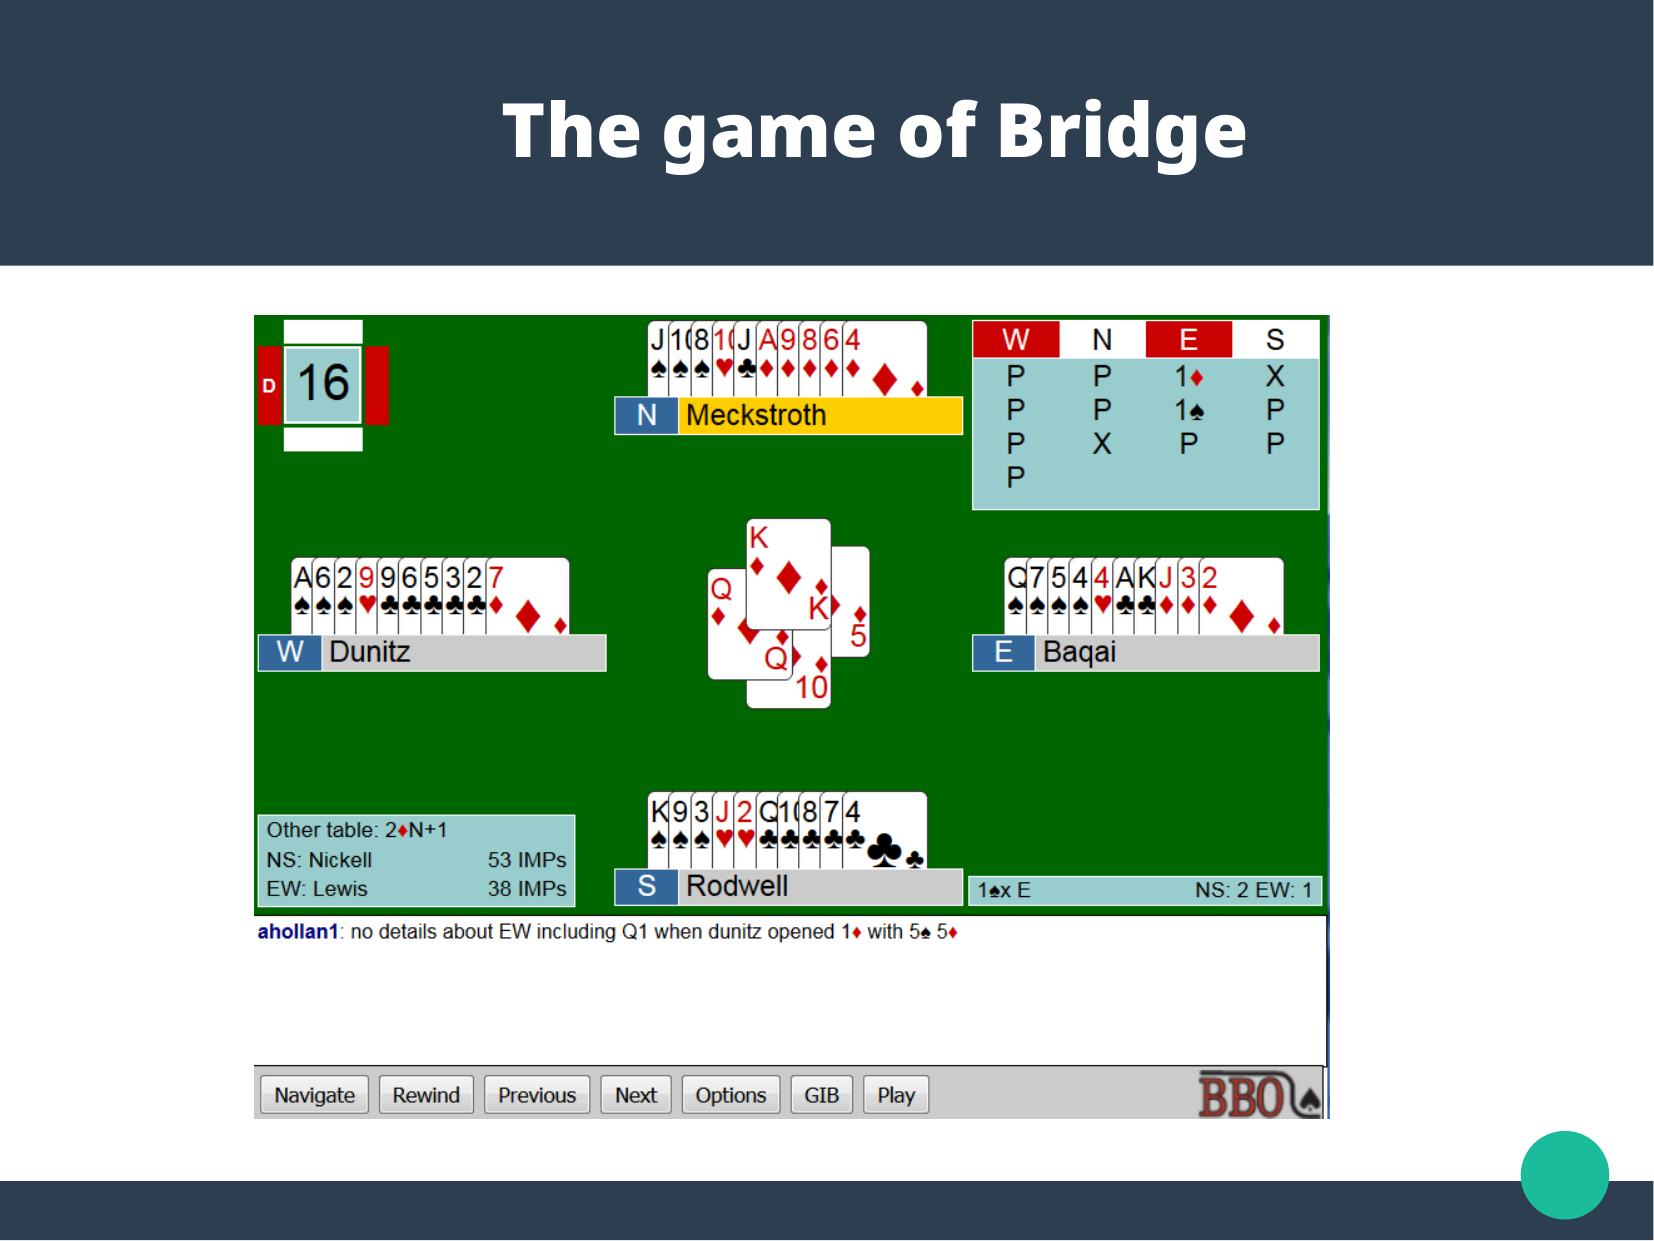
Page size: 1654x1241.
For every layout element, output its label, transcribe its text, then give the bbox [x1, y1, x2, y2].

title The game of Bridge [59, 49, 1595, 207]
picture [254, 315, 1330, 1119]
